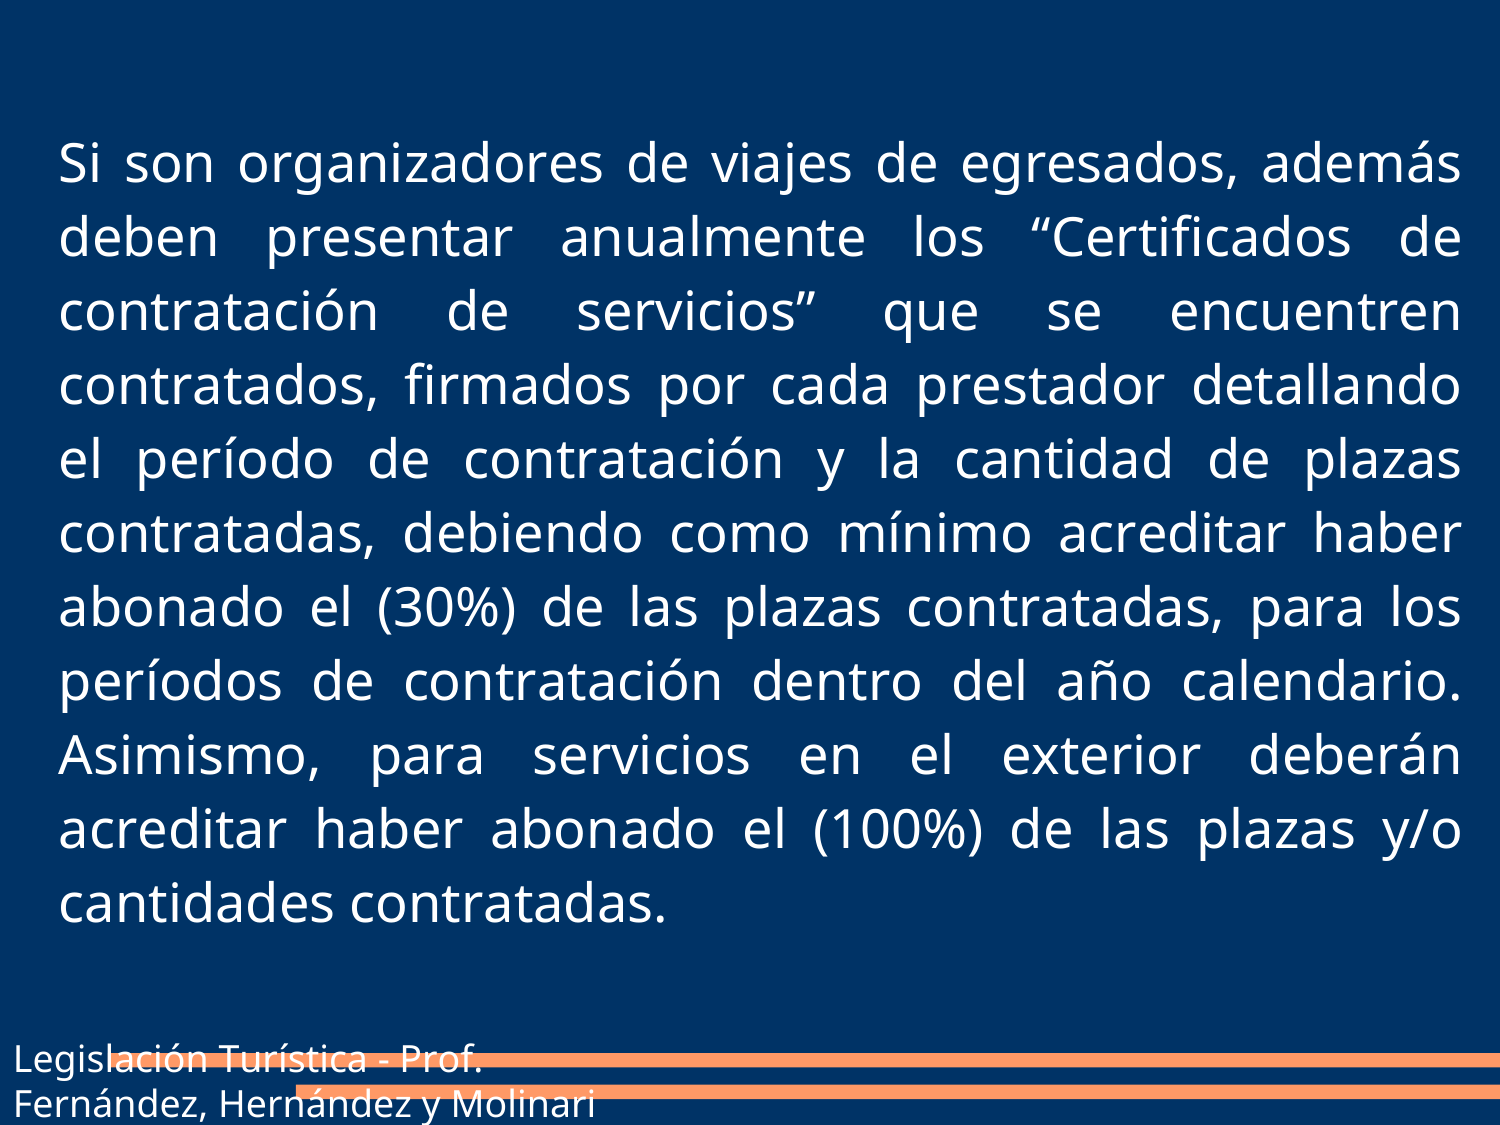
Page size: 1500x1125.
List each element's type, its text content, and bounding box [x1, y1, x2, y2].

subtitle Si son organizadores de viajes de egresados, además deben presentar anualmente los “Certificados de contratación de servicios” que se encuentren contratados, firmados por cada prestador detallando el período de contratación y la cantidad de plazas contratadas, debiendo como mínimo acreditar haber abonado el (30%) de las plazas contratadas, para los períodos de contratación dentro del año calendario. Asimismo, para servicios en el exterior deberán acreditar haber abonado el (100%) de las plazas y/o cantidades contratadas. [59, 45, 1465, 1018]
footer Legislación Turística - Prof. Fernández, Hernández y Molinari [0, 1027, 697, 1077]
